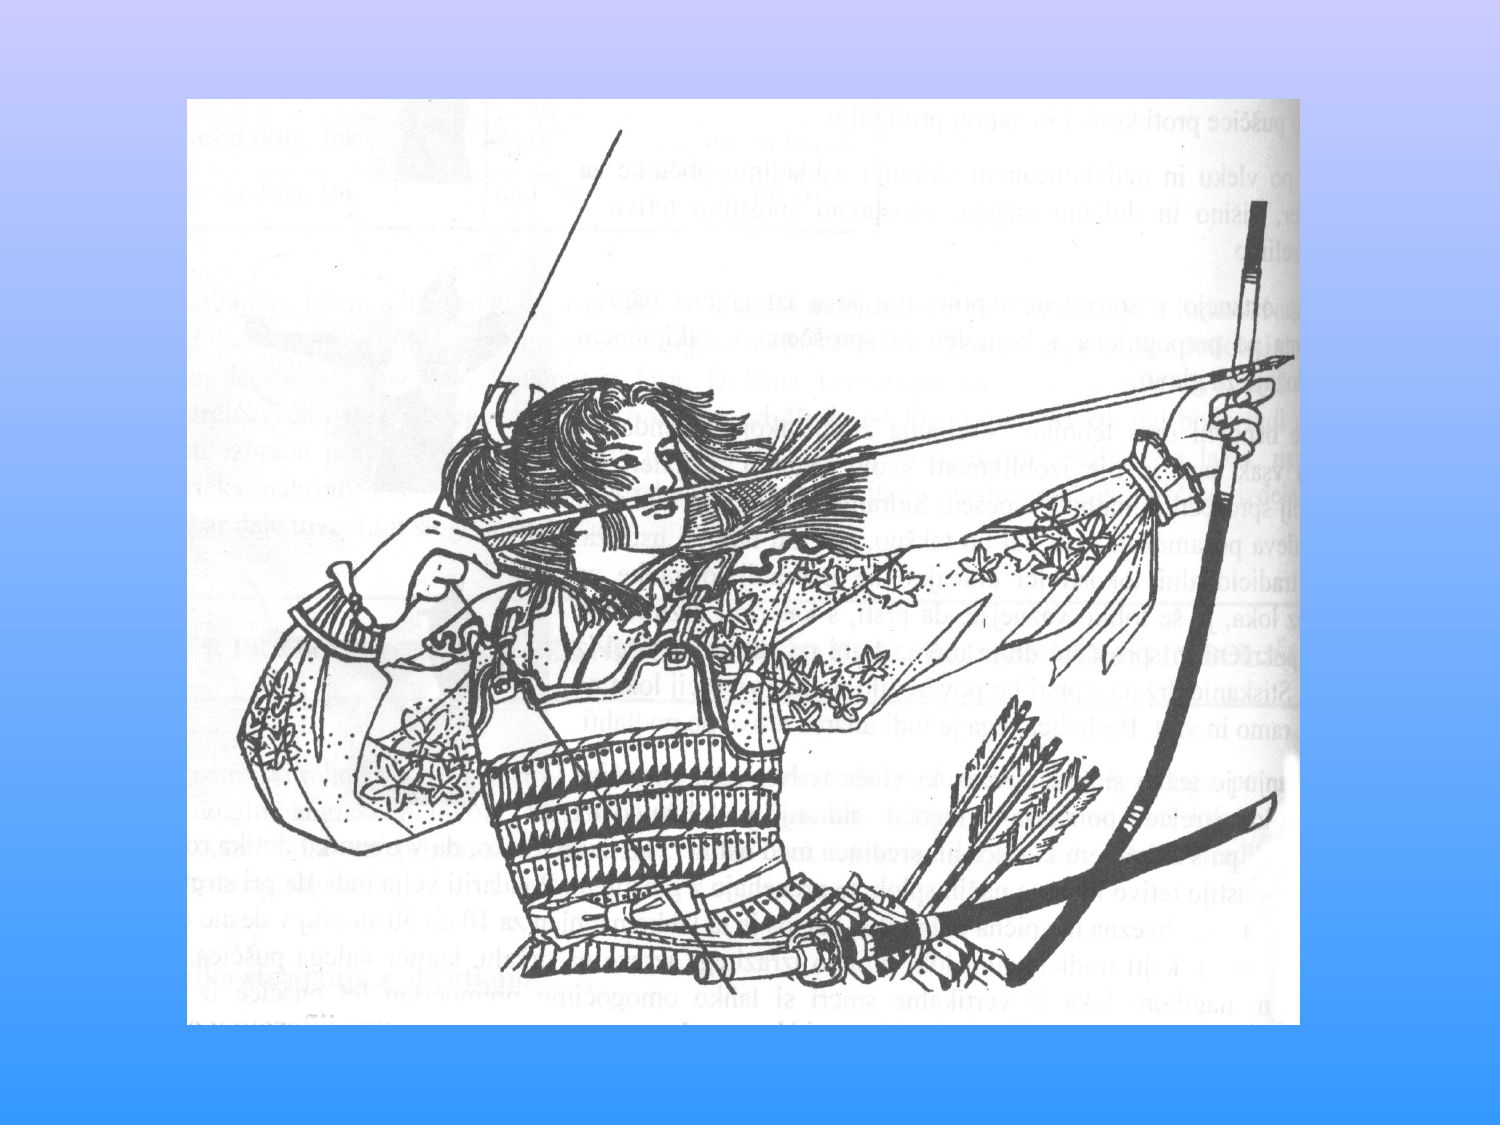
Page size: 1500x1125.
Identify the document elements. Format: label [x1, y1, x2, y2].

picture [187, 99, 1300, 1025]
